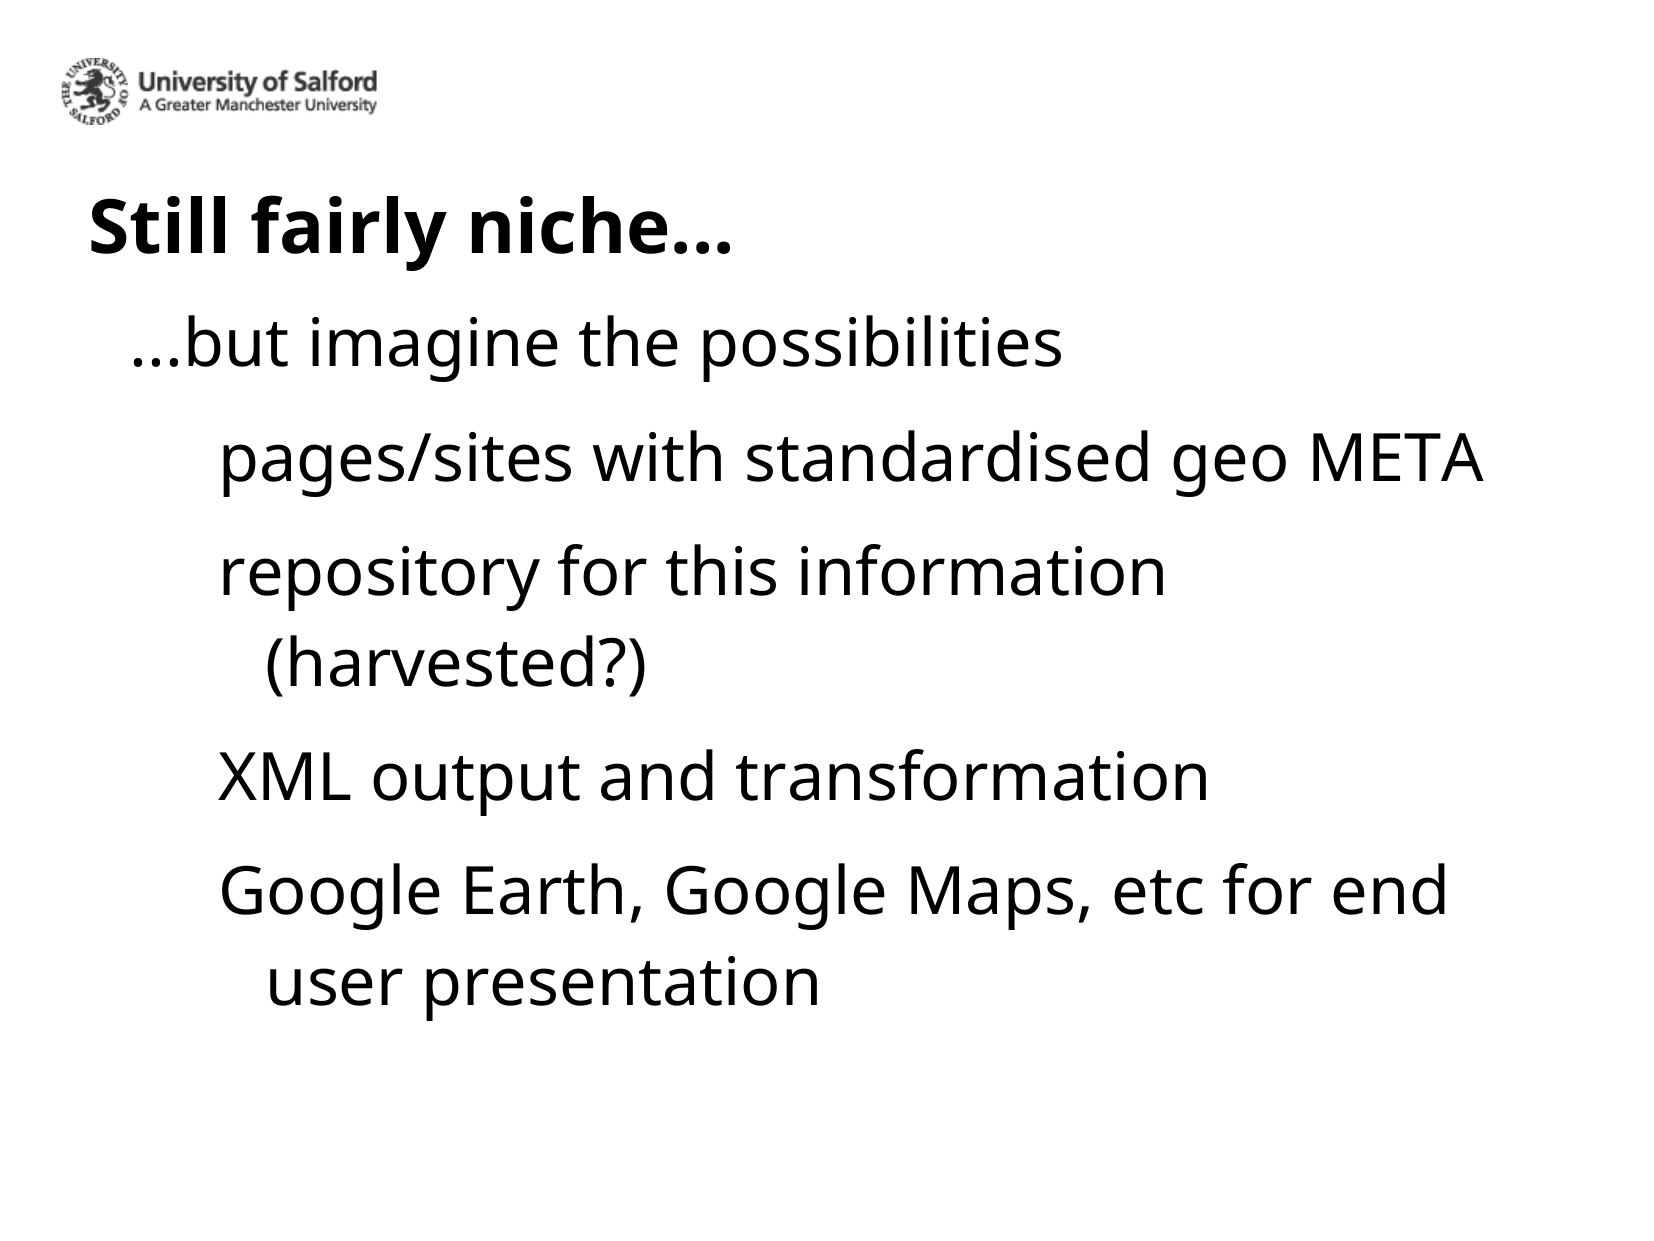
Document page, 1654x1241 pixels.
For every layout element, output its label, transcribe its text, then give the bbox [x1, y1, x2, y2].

picture [59, 58, 380, 125]
title Still fairly niche... [88, 178, 1565, 269]
list ...but imagine the possibilities pages/sites with standardised geo META repository for this information (harvested?) XML output and transformation Google Earth, Google Maps, etc for end user presentation [88, 295, 1565, 1137]
